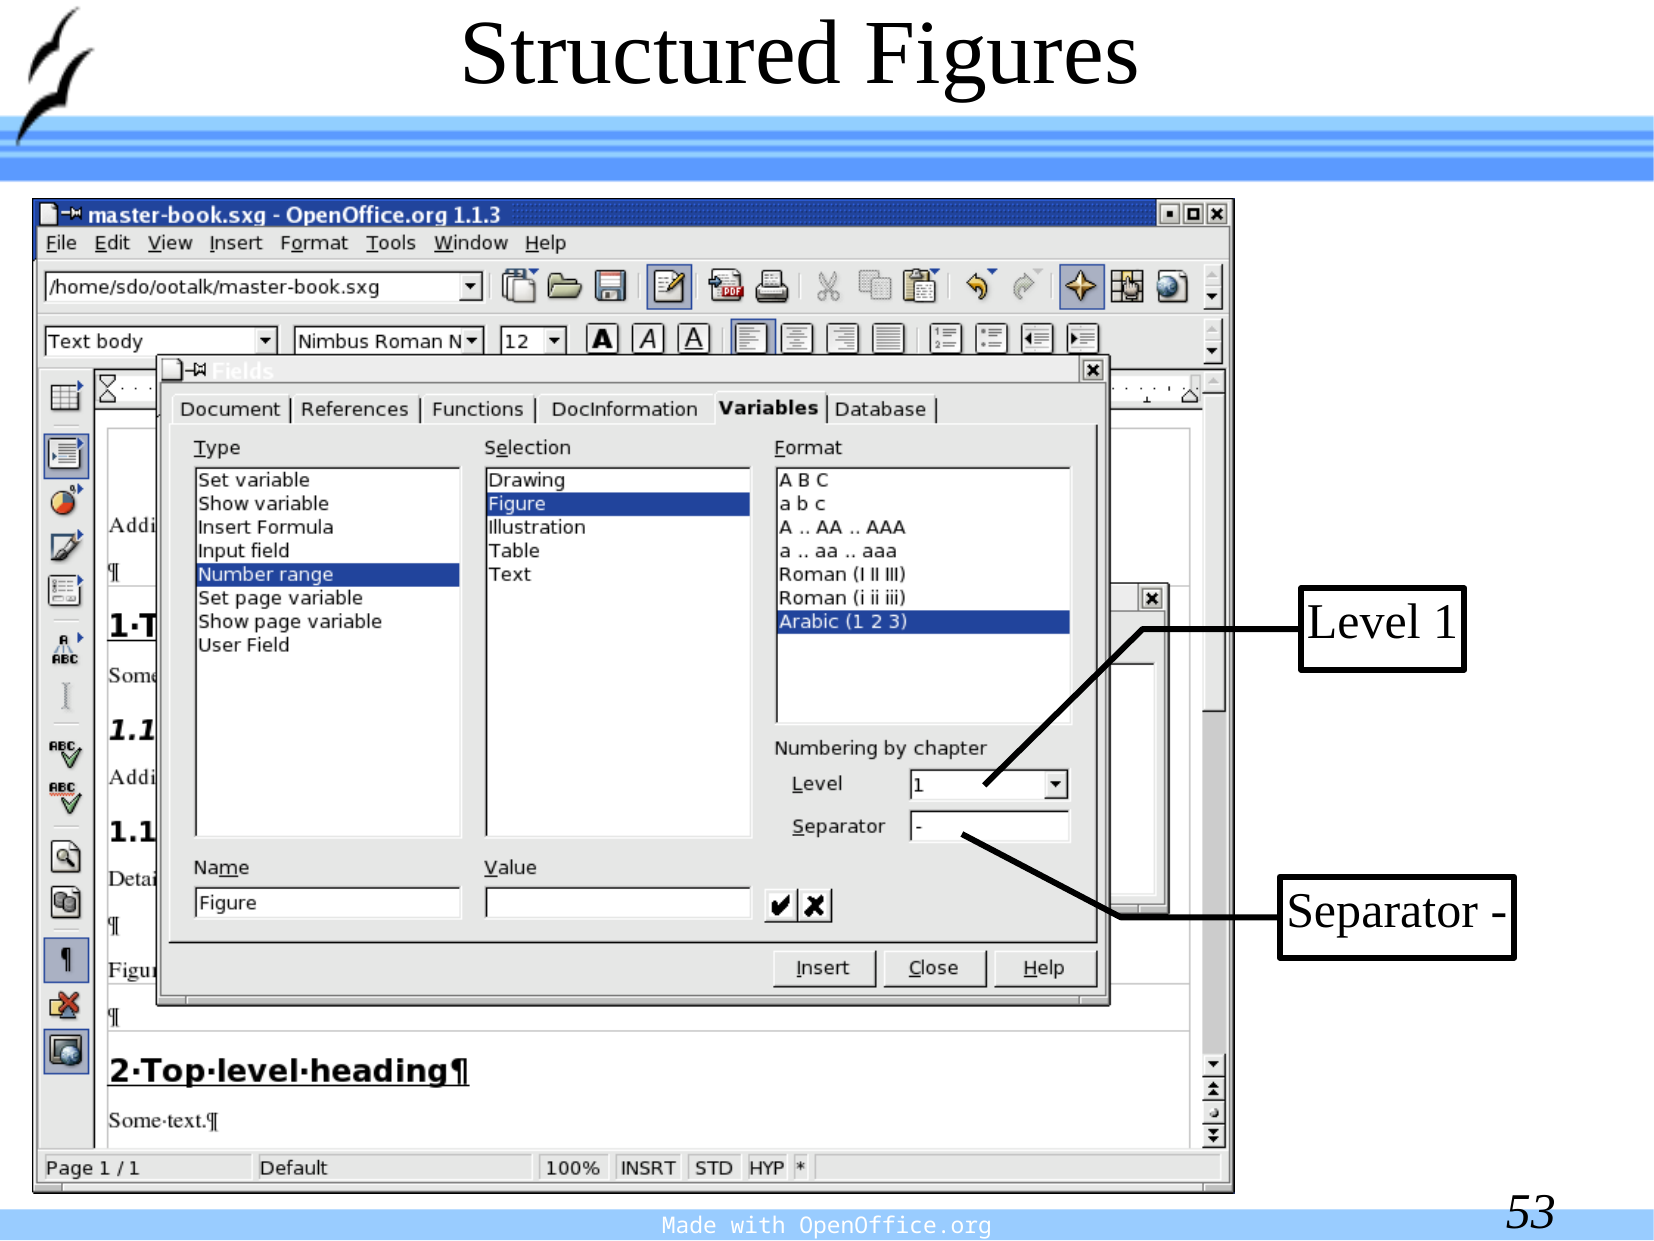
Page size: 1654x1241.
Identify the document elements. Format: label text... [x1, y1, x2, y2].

text_box Separator - [1279, 876, 1515, 958]
picture [32, 198, 1235, 1194]
title Structured Figures [94, 0, 1507, 117]
text_box Level 1 [1300, 588, 1465, 670]
picture [0, 0, 1654, 188]
